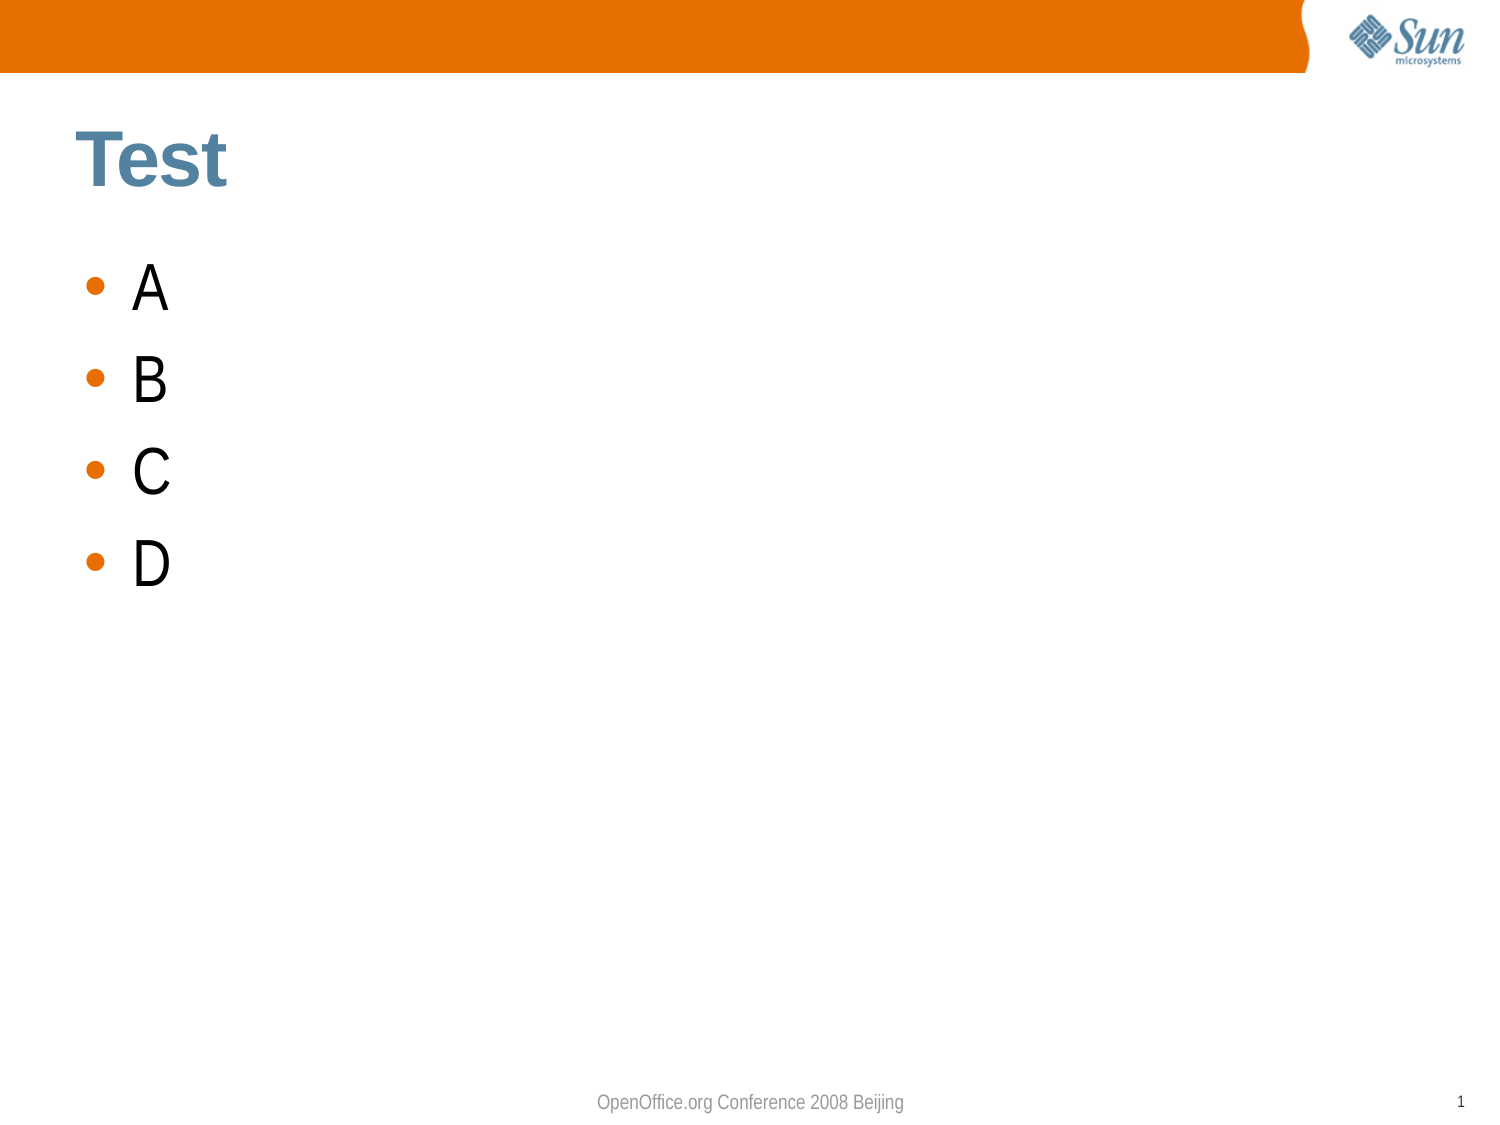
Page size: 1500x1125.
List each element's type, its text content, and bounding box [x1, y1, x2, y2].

list A B C D [64, 258, 1401, 1062]
title Test [75, 123, 1437, 227]
picture [0, 0, 1500, 73]
